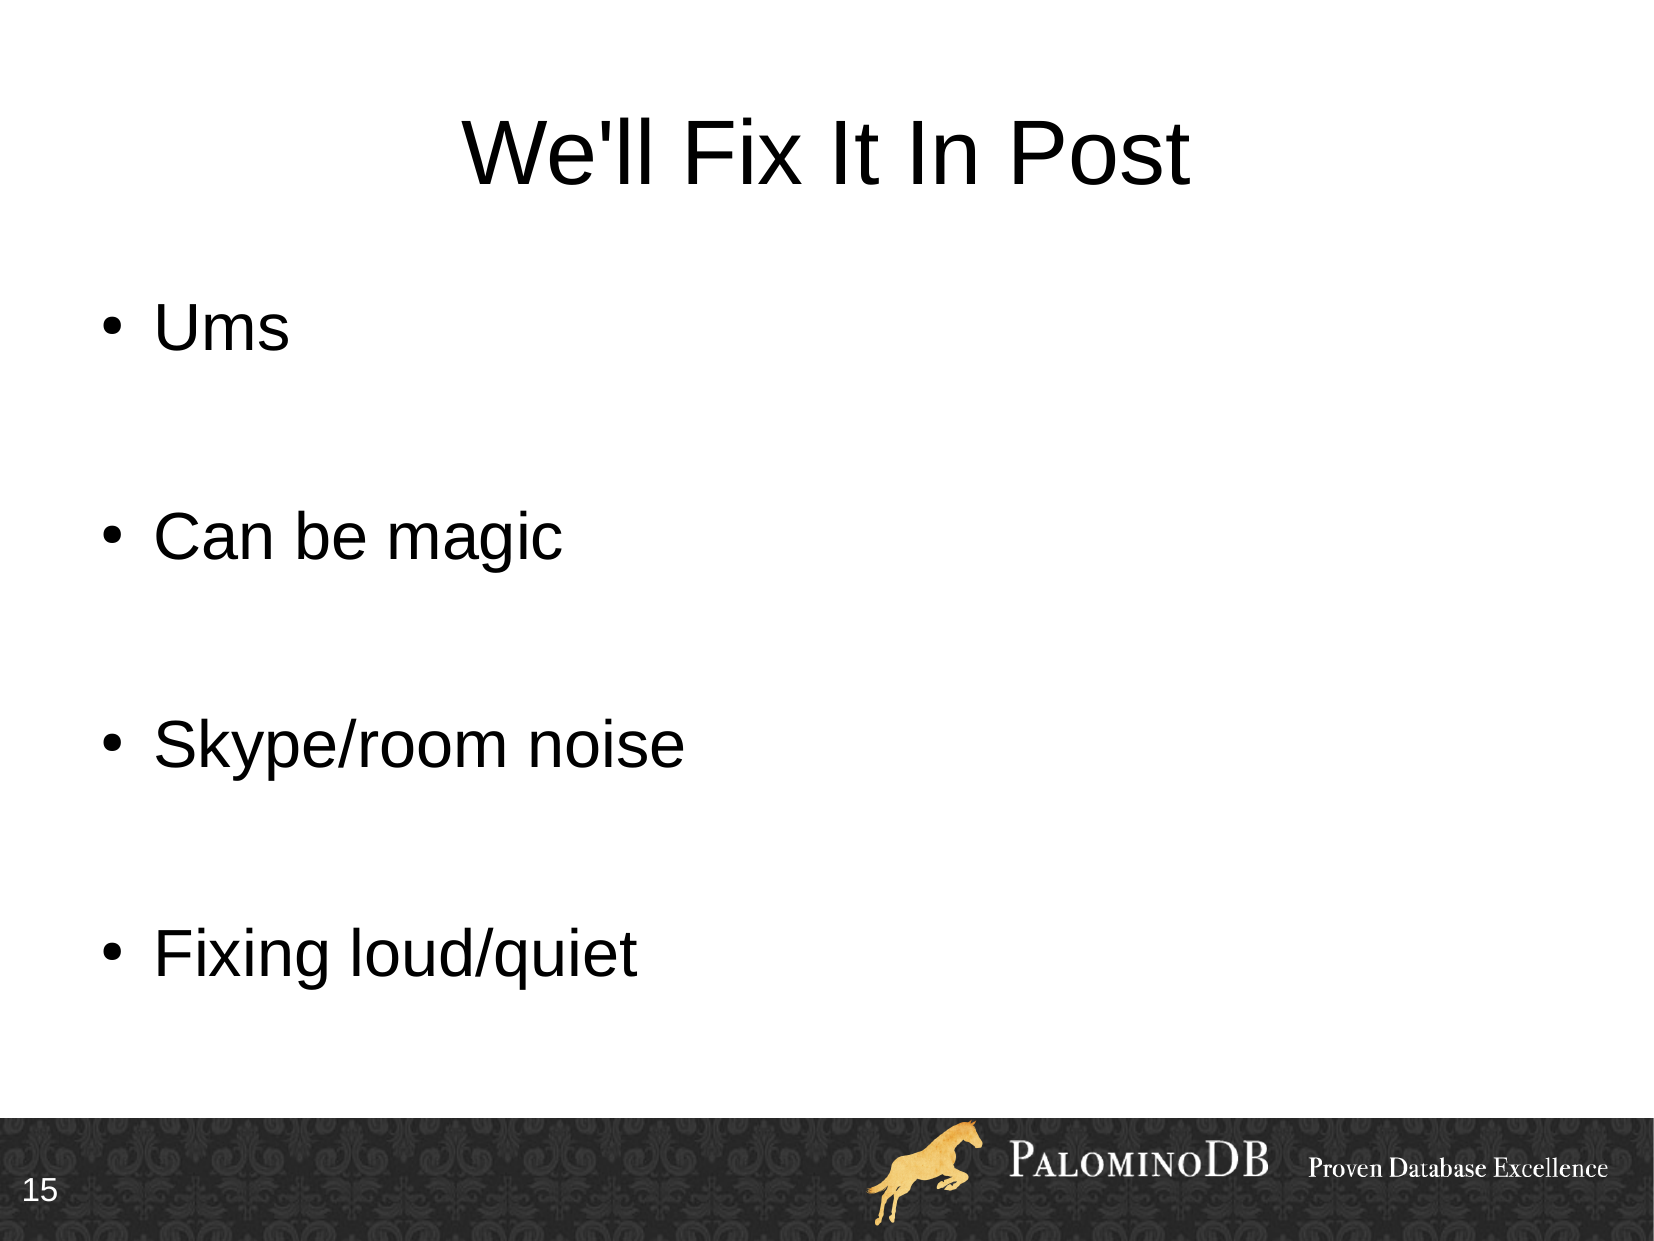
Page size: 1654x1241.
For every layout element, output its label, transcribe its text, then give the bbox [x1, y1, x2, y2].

title We'll Fix It In Post [82, 49, 1571, 257]
list Ums Can be magic Skype/room noise Fixing loud/quiet [82, 290, 1571, 1112]
picture [0, 1112, 1654, 1241]
